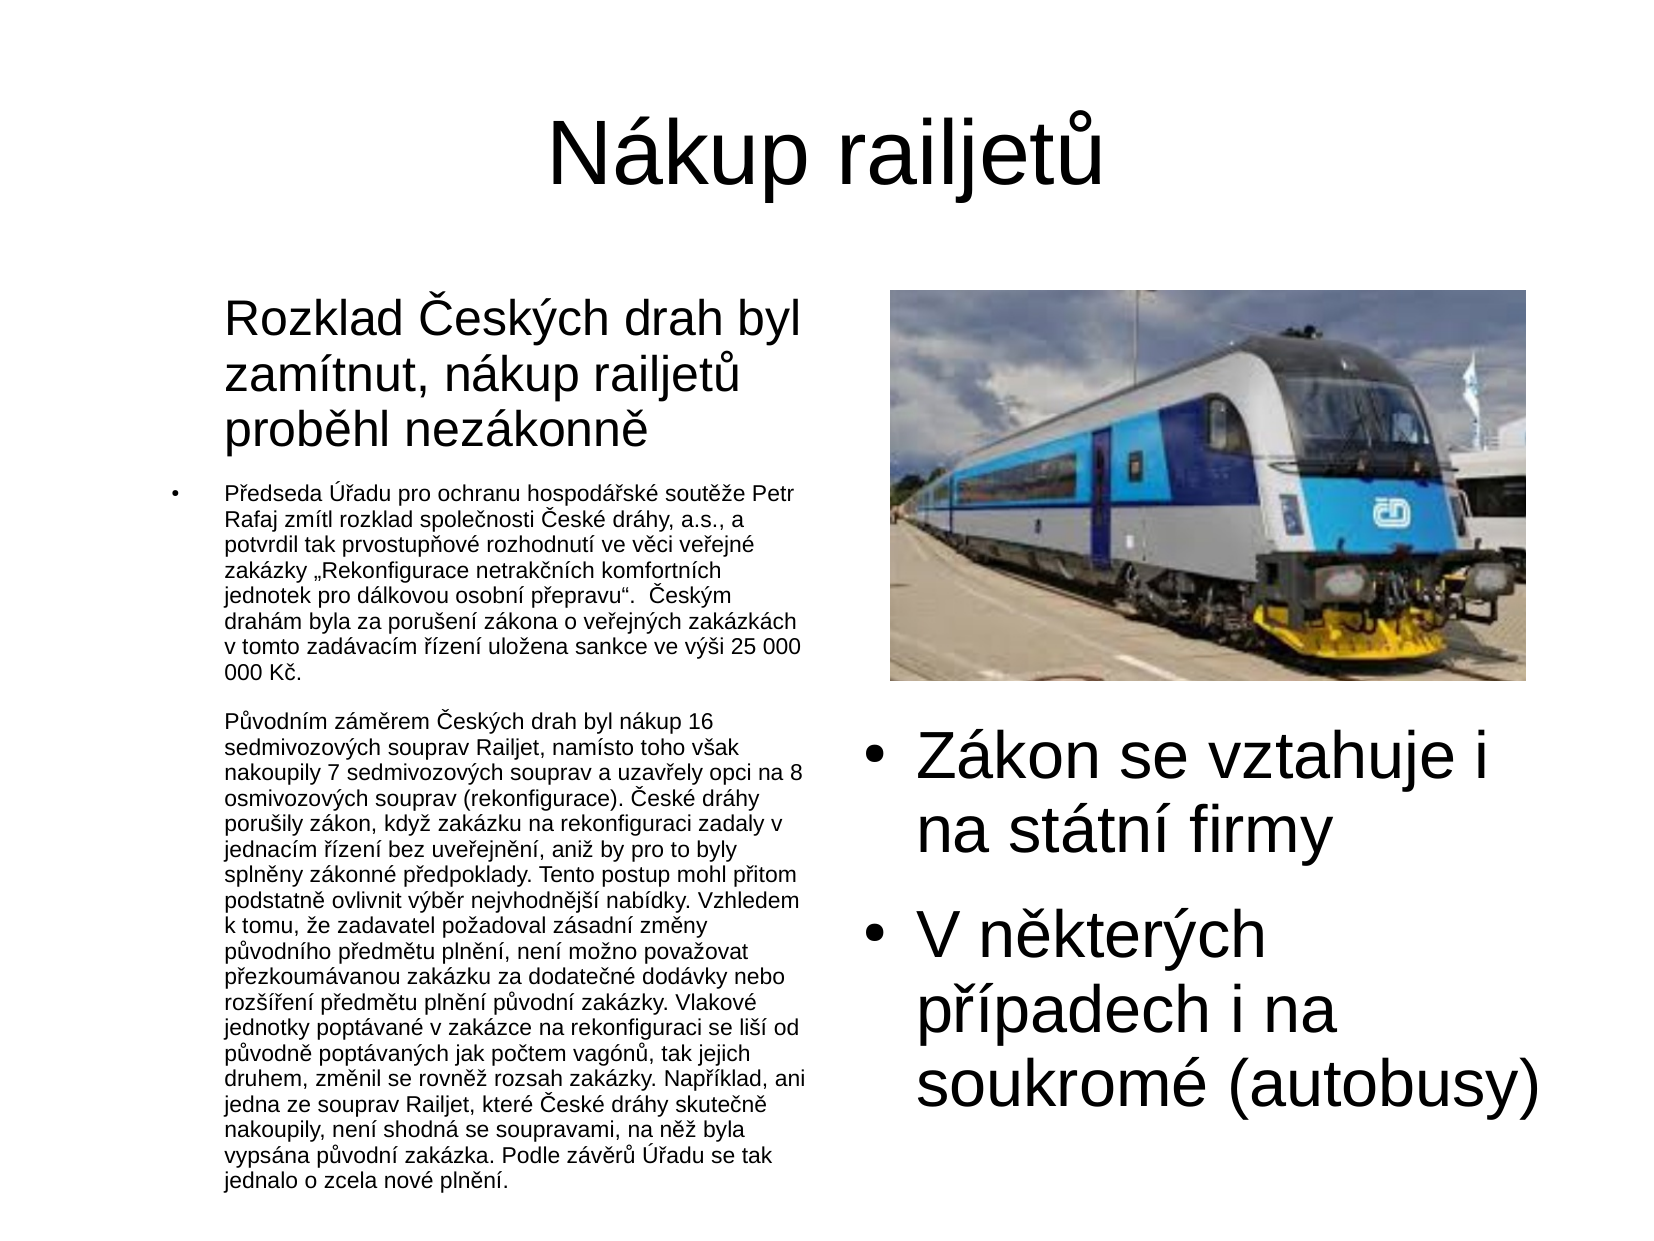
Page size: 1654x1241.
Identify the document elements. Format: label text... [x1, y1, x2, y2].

list Zákon se vztahuje i na státní firmy V některých případech i na soukromé (autobusy) [845, 717, 1572, 1122]
title Nákup railjetů [82, 49, 1571, 257]
list Rozklad Českých drah byl zamítnut, nákup railjetů proběhl nezákonně Předseda Úřadu pro ochranu hospodářské soutěže Petr Rafaj zmítl rozklad společnosti České dráhy, a.s., a potvrdil tak prvostupňové rozhodnutí ve věci veřejné zakázky „Rekonfigurace netrakčních komfortních jednotek pro dálkovou osobní přepravu“. Českým drahám byla za porušení zákona o veřejných zakázkách v tomto zadávacím řízení uložena sankce ve výši 25 000 000 Kč. Původním záměrem Českých drah byl nákup 16 sedmivozových souprav Railjet, namísto toho však nakoupily 7 sedmivozových souprav a uzavřely opci na 8 osmivozových souprav (rekonfigurace). České dráhy porušily zákon, když zakázku na rekonfiguraci zadaly v jednacím řízení bez uveřejnění, aniž by pro to byly splněny zákonné předpoklady. Tento postup mohl přitom podstatně ovlivnit výběr nejvhodnější nabídky. Vzhledem k tomu, že zadavatel požadoval zásadní změny původního předmětu plnění, není možno považovat přezkoumávanou zakázku za dodatečné dodávky nebo rozšíření předmětu plnění původní zakázky. Vlakové jednotky poptávané v zakázce na rekonfiguraci se liší od původně poptávaných jak počtem vagónů, tak jejich druhem, změnil se rovněž rozsah zakázky. Například, ani jedna ze souprav Railjet, které České dráhy skutečně nakoupily, není shodná se soupravami, na něž byla vypsána původní zakázka. Podle závěrů Úřadu se tak jednalo o zcela nové plnění. [82, 290, 809, 1200]
picture [890, 290, 1526, 681]
